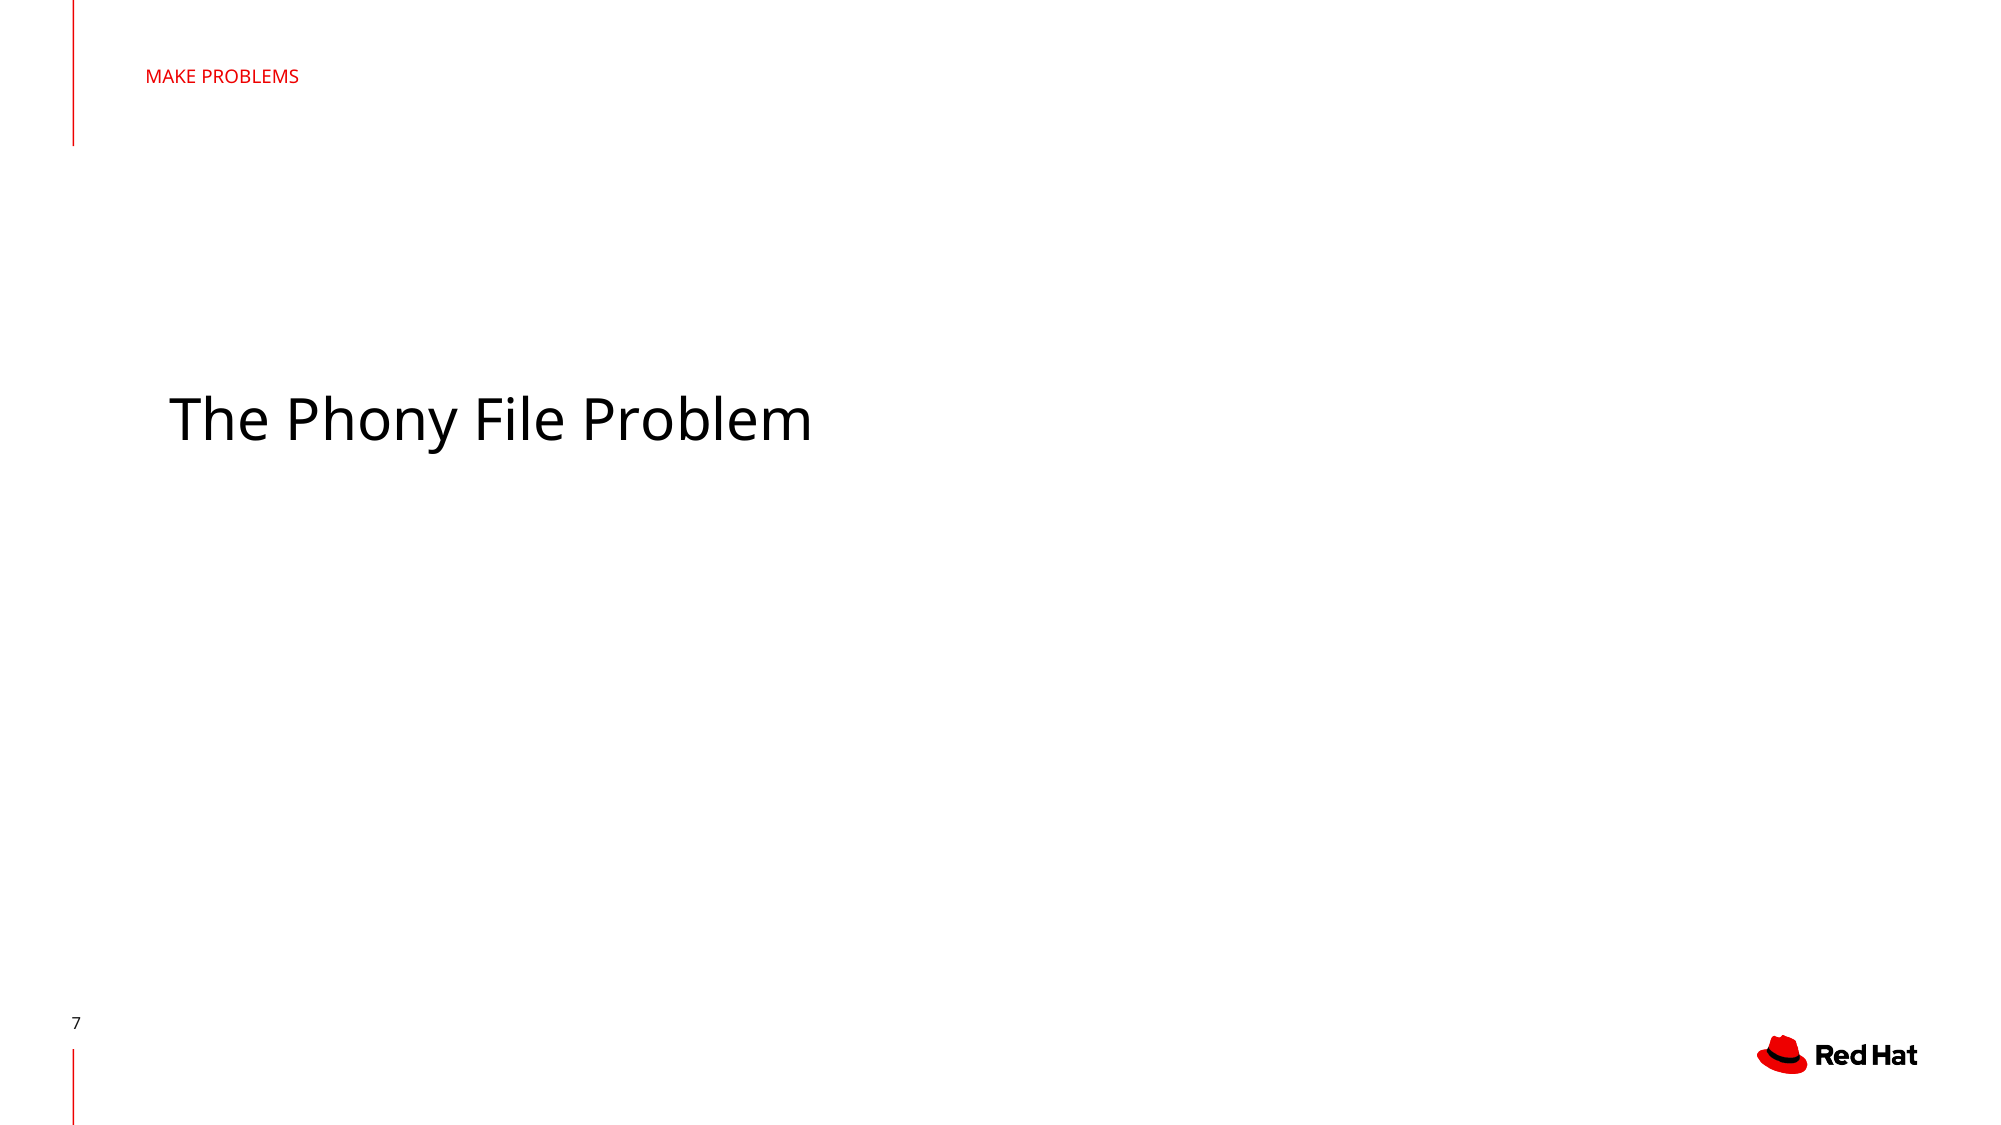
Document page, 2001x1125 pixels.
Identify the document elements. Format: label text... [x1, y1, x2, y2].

text_box The Phony File Problem [154, 235, 1807, 460]
picture [1757, 1035, 1918, 1074]
text_box MAKE PROBLEMS [73, 9, 918, 144]
